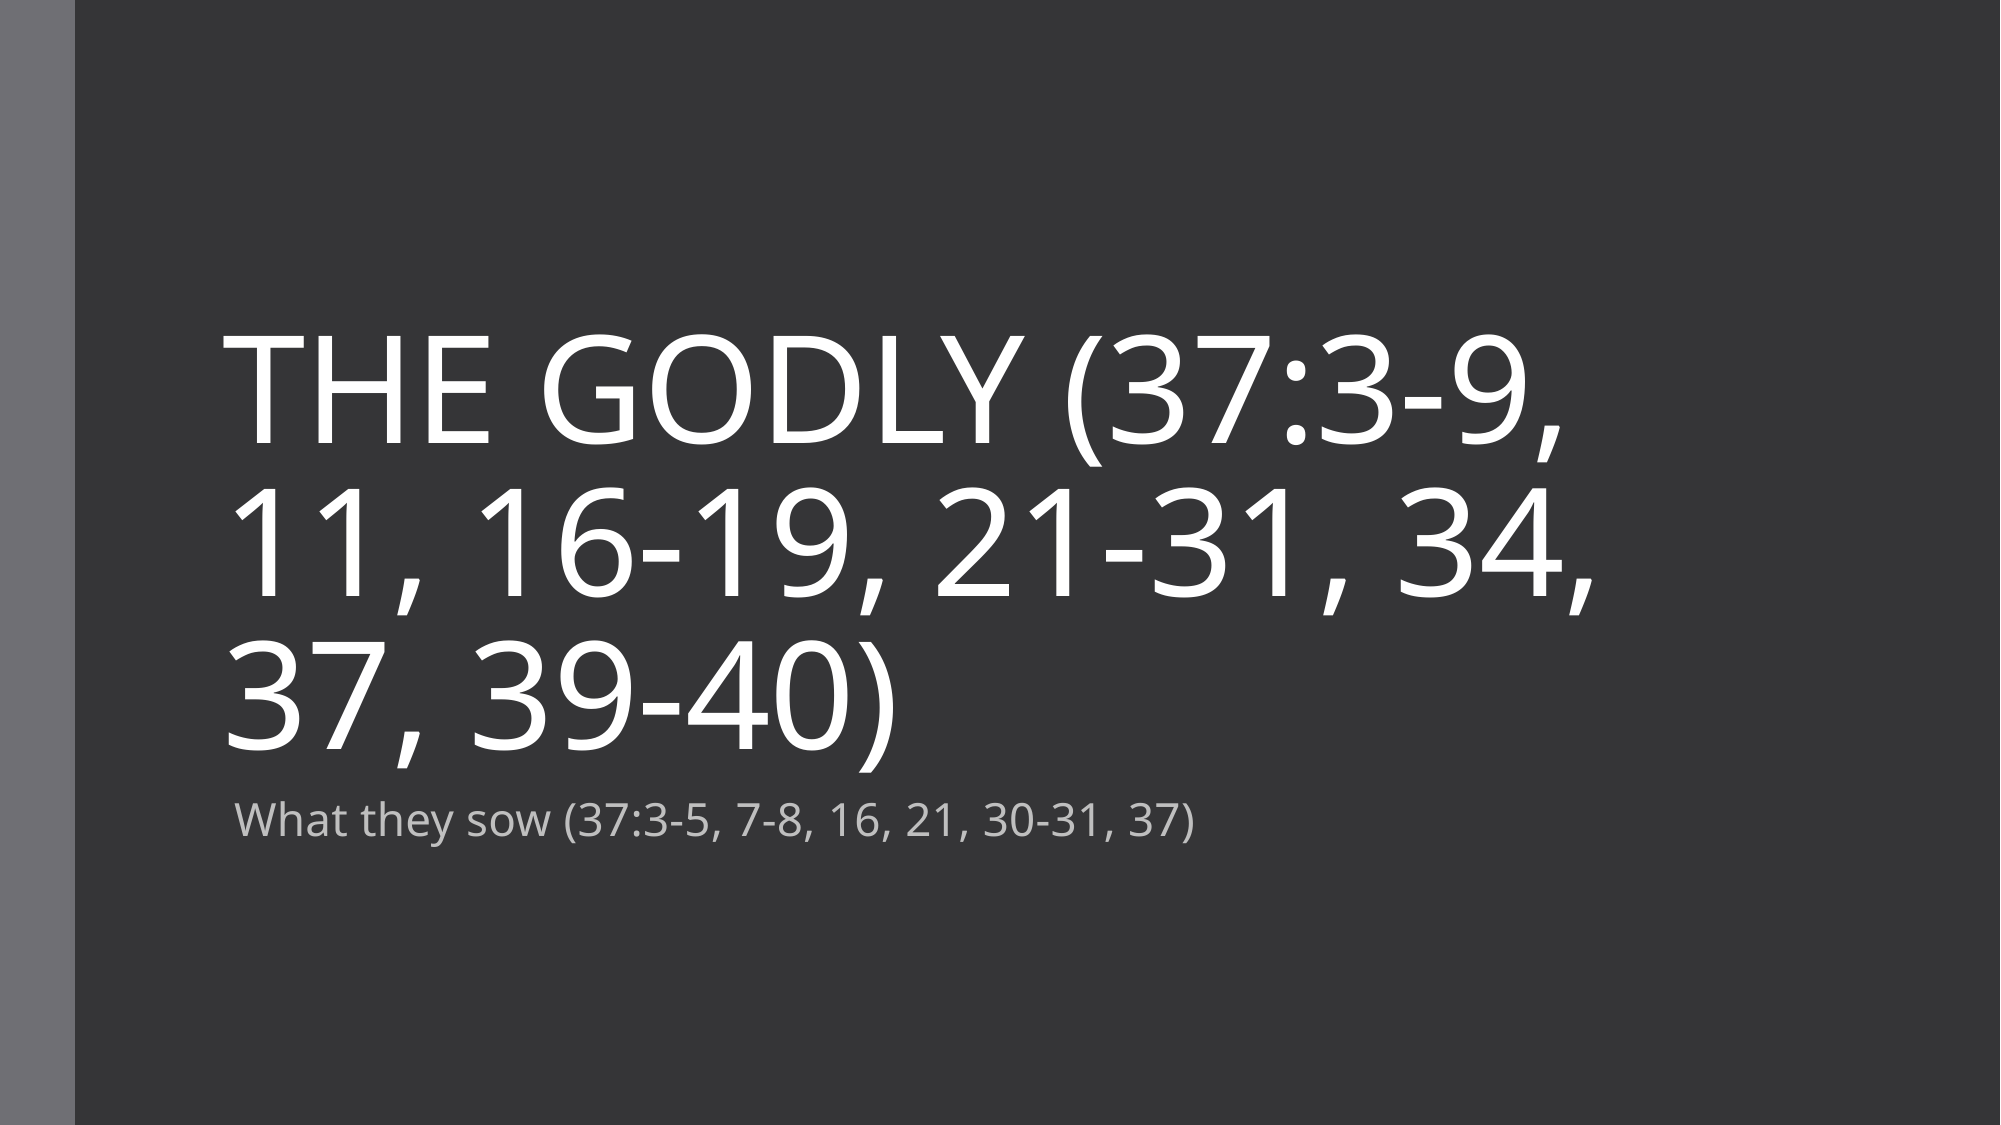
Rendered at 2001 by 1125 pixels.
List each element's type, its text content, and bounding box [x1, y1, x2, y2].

subtitle What they sow (37:3-5, 7-8, 16, 21, 30-31, 37) [206, 787, 1752, 1066]
title THE GODLY (37:3-9, 11, 16-19, 21-31, 34, 37, 39-40) [206, 124, 1752, 787]
